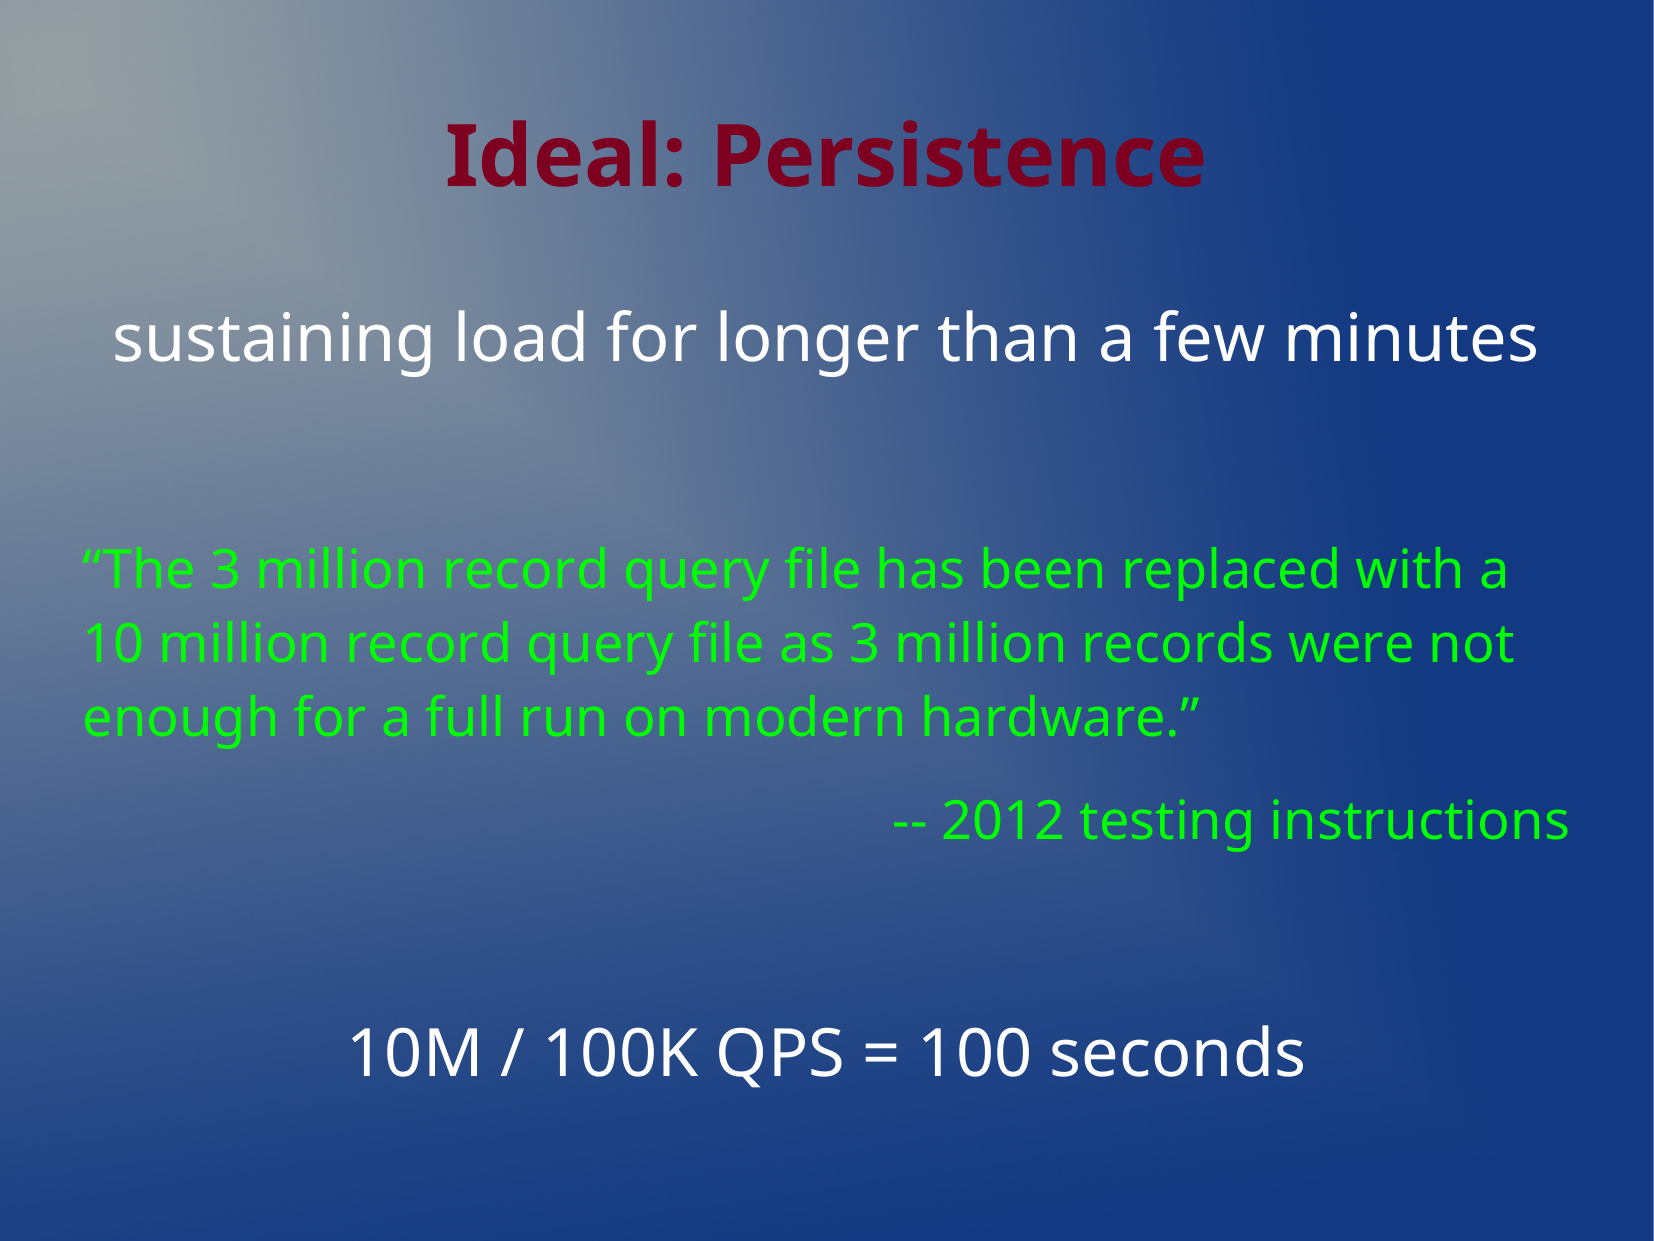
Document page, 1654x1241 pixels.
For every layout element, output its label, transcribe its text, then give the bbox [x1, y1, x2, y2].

picture [0, 0, 1654, 1241]
title Ideal: Persistence [82, 49, 1571, 257]
list sustaining load for longer than a few minutes “The 3 million record query file has been replaced with a 10 million record query file as 3 million records were not enough for a full run on modern hardware.” -- 2012 testing instructions 10M / 100K QPS = 100 seconds [82, 290, 1571, 1241]
